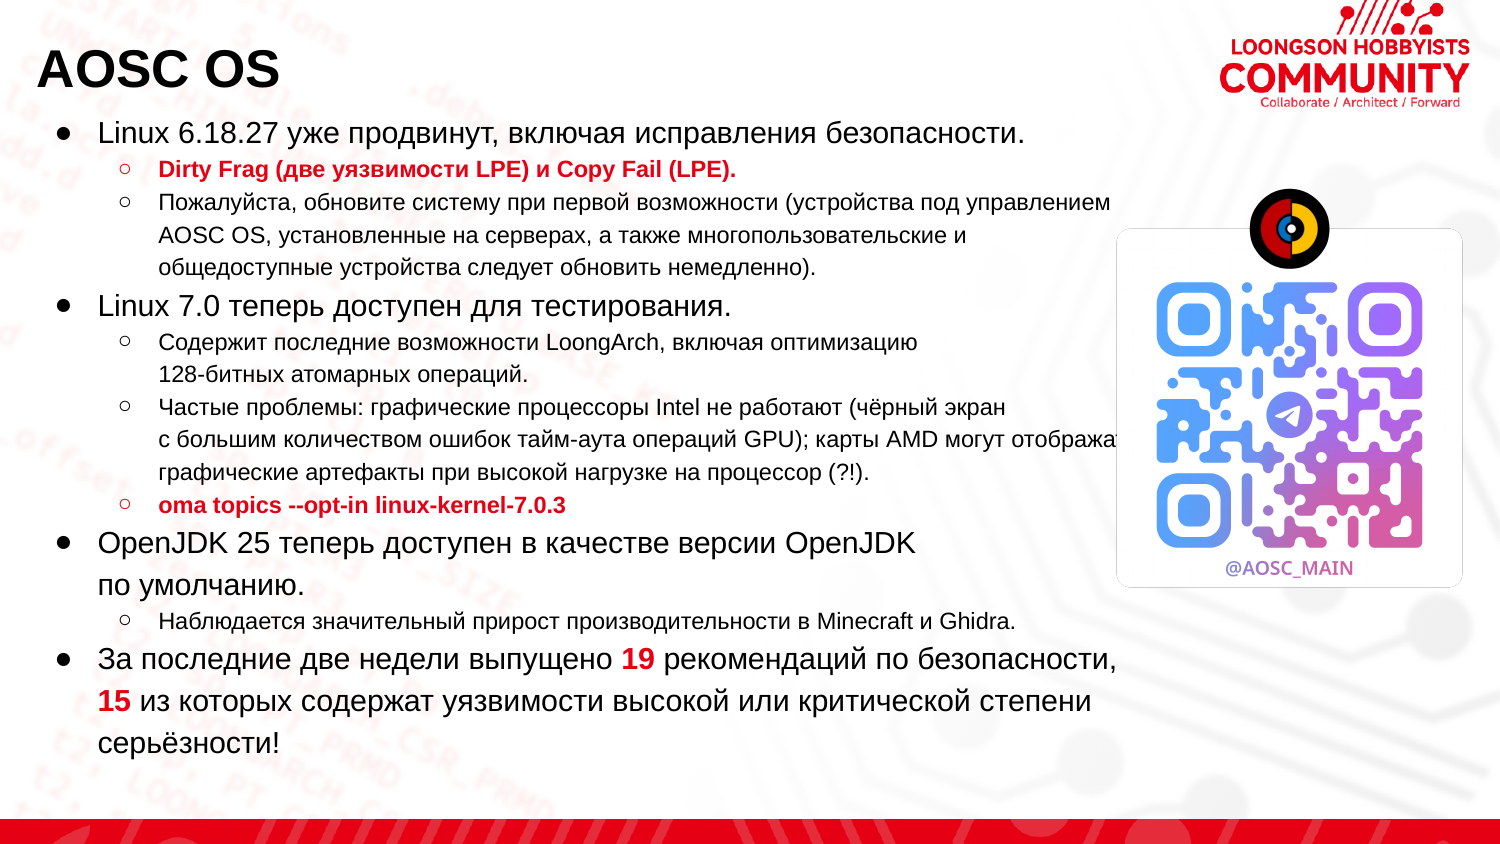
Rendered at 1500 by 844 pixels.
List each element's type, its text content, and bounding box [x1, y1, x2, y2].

picture [0, 0, 1500, 844]
title AOSC OS [21, 19, 1420, 114]
list Linux 6.18.27 уже продвинут, включая исправления безопасности. Dirty Frag (две уязвимости LPE) и Copy Fail (LPE). Пожалуйста, обновите систему при первой возможности (устройства под управлением AOSC OS, установленные на серверах, а также многопользовательские и общедоступные устройства следует обновить немедленно). Linux 7.0 теперь доступен для тестирования. Содержит последние возможности LoongArch, включая оптимизацию 128-битных атомарных операций. Частые проблемы: графические процессоры Intel не работают (чёрный экран с большим количеством ошибок тайм-аута операций GPU); карты AMD могут отображать графические артефакты при высокой нагрузке на процессор (?!). oma topics --opt-in linux-kernel-7.0.3 OpenJDK 25 теперь доступен в качестве версии OpenJDK по умолчанию. Наблюдается значительный прирост производительности в Minecraft и Ghidra. За последние две недели выпущено 19 рекомендаций по безопасности, 15 из которых содержат уязвимости высокой или критической степени серьёзности! [21, 93, 1160, 785]
